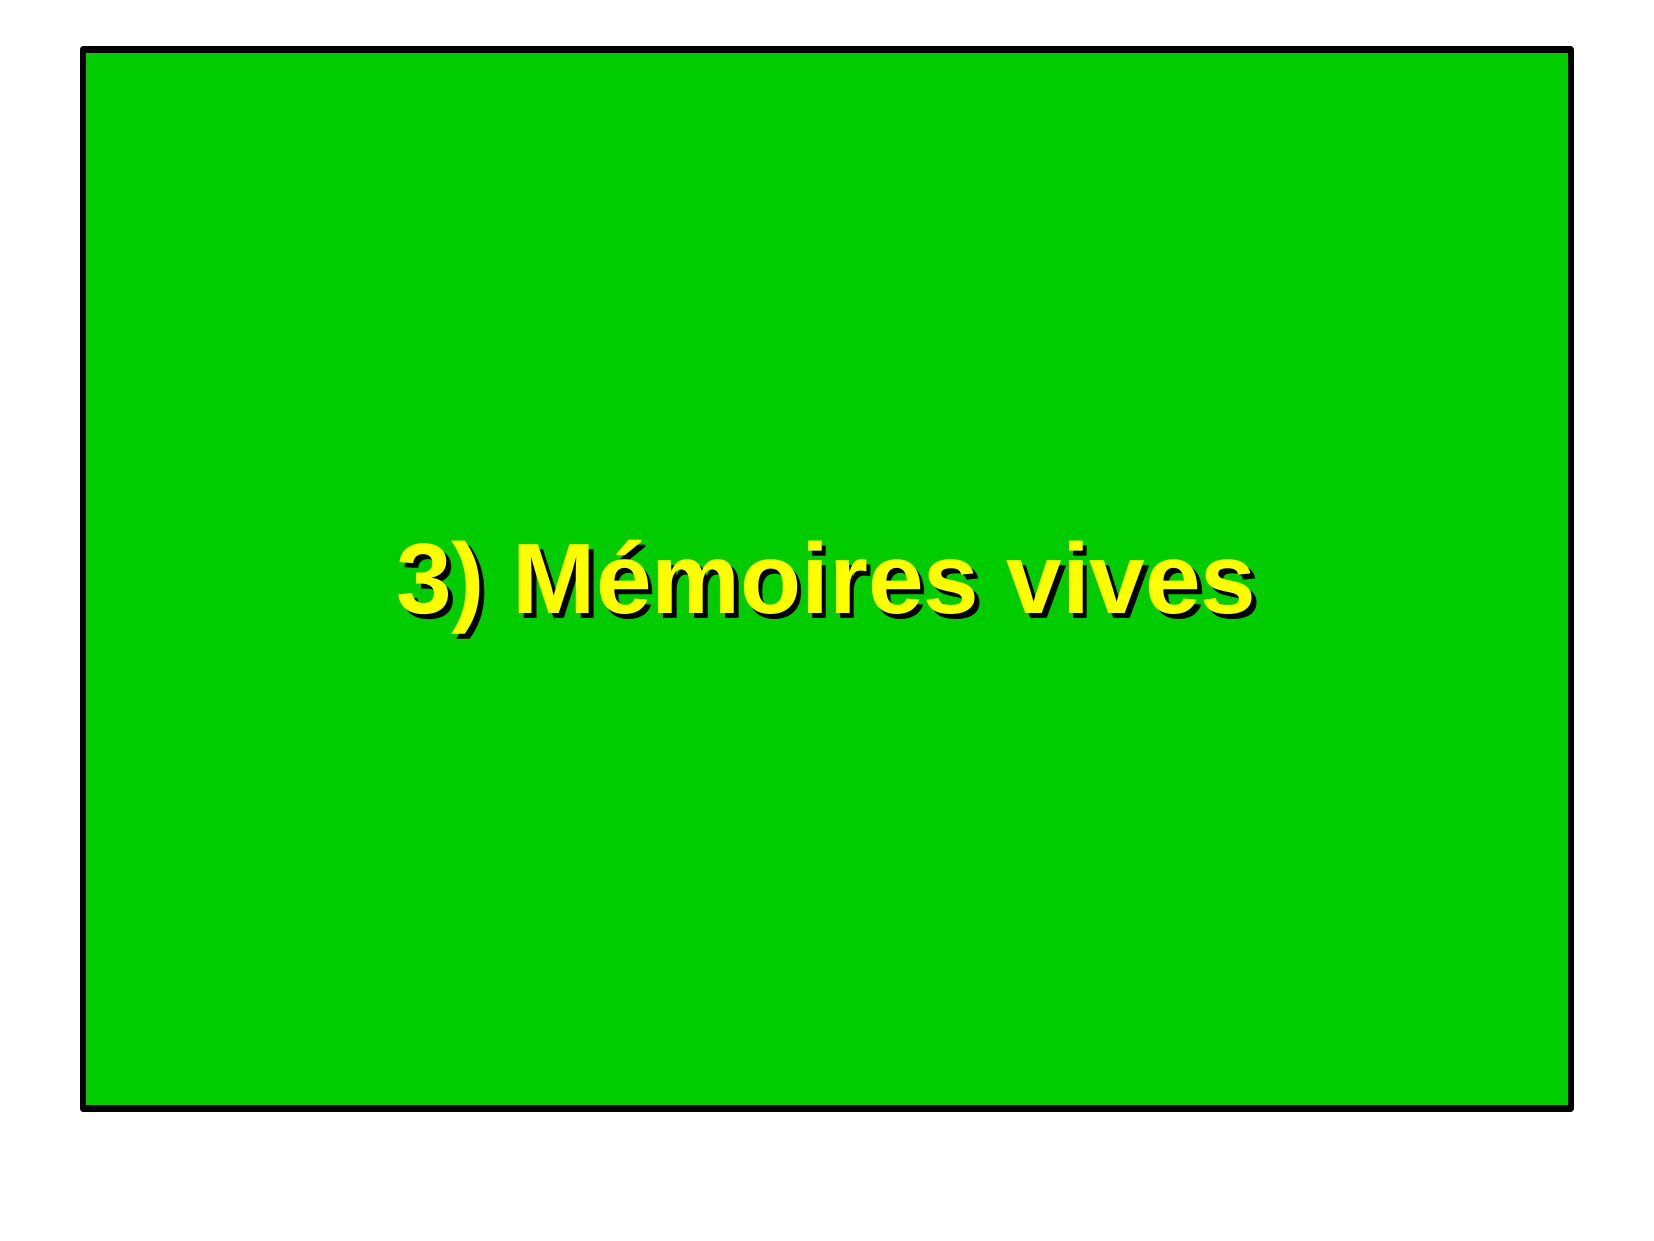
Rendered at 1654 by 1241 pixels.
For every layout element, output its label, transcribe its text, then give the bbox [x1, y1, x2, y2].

subtitle 3) Mémoires vives [82, 49, 1571, 1109]
